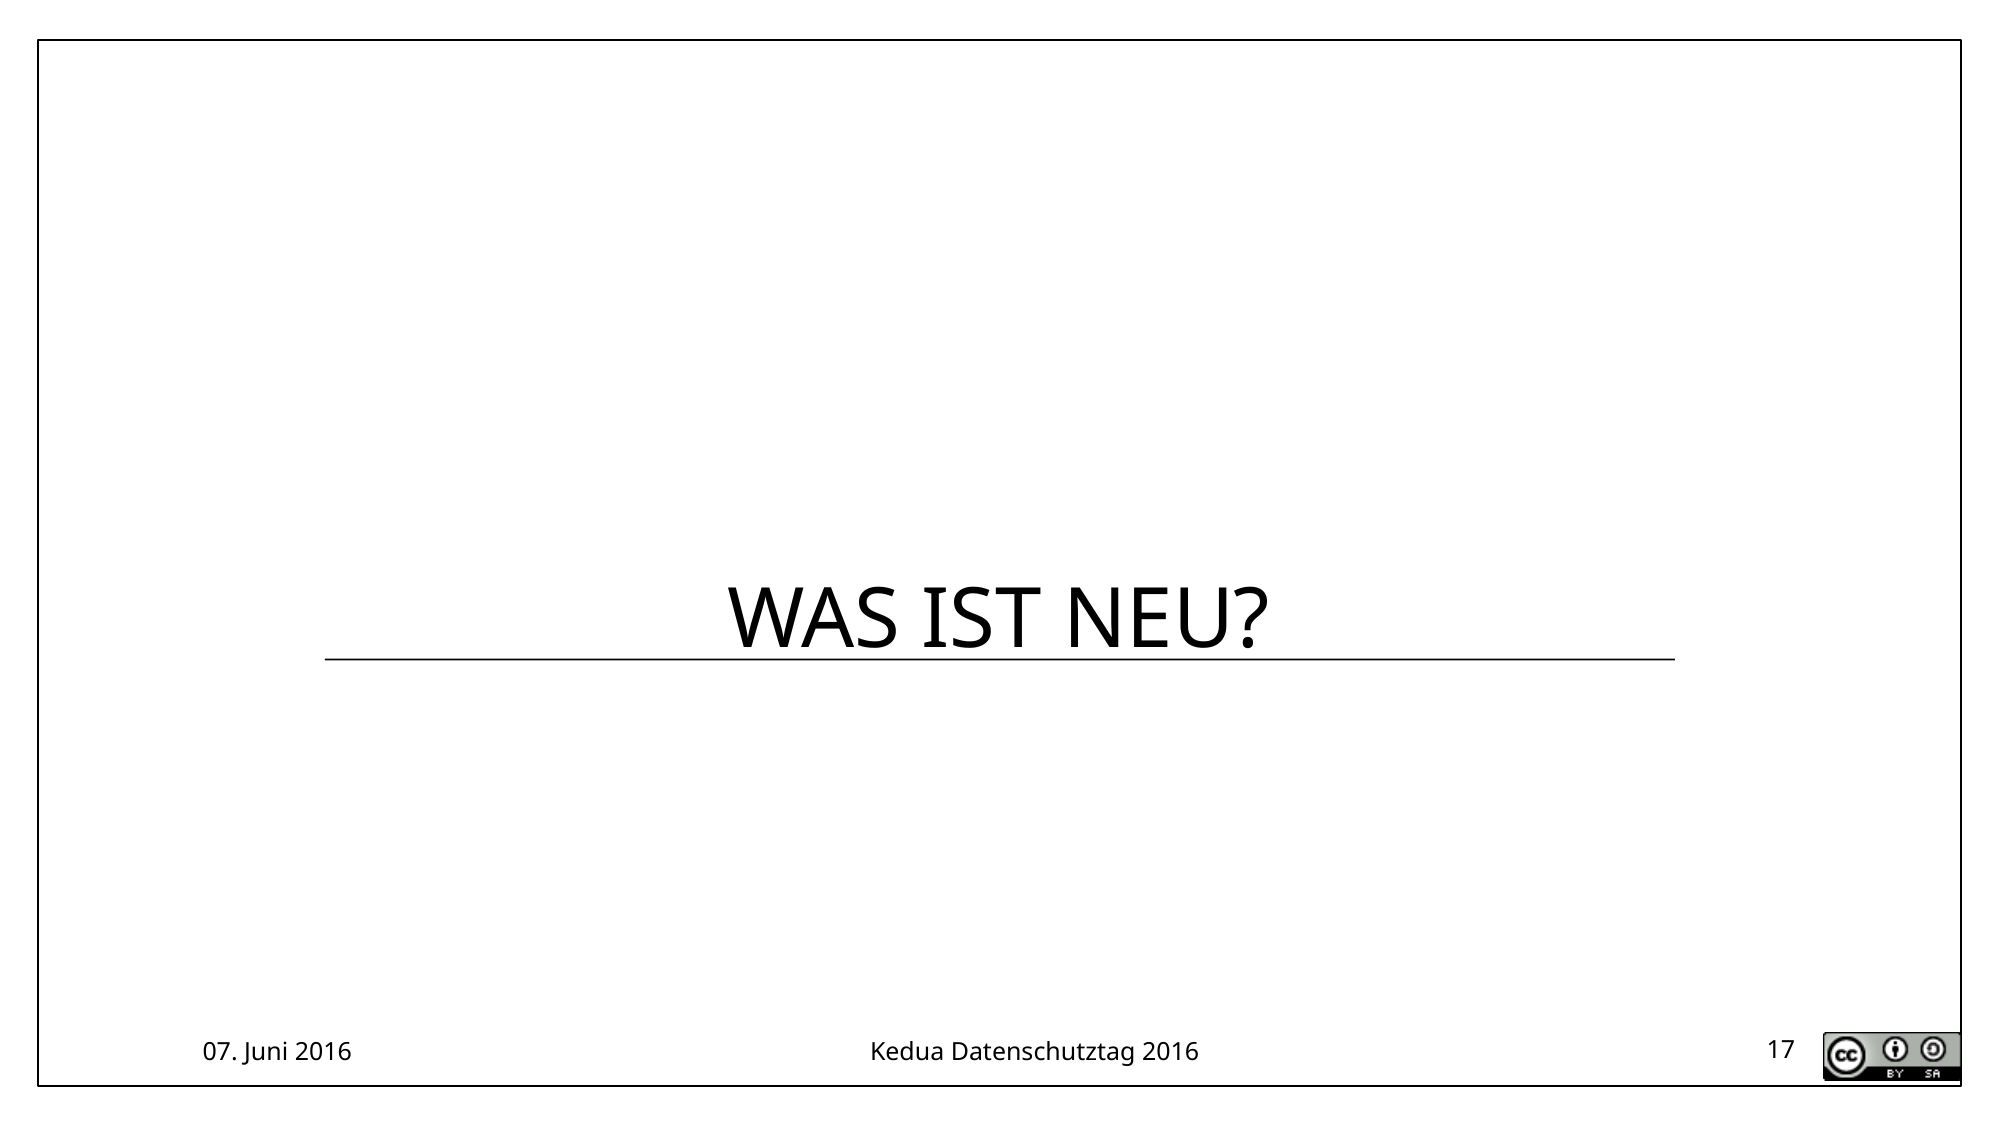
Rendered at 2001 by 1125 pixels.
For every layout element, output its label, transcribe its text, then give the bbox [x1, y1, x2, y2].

slide_number <Foliennummer> [1530, 1020, 1811, 1081]
picture [1823, 1032, 1962, 1081]
title Was ist Neu? [181, 192, 1817, 673]
footer Kedua Datenschutztag 2016 [647, 1020, 1422, 1081]
slide_number 07. Juni 2016 [187, 1020, 570, 1081]
